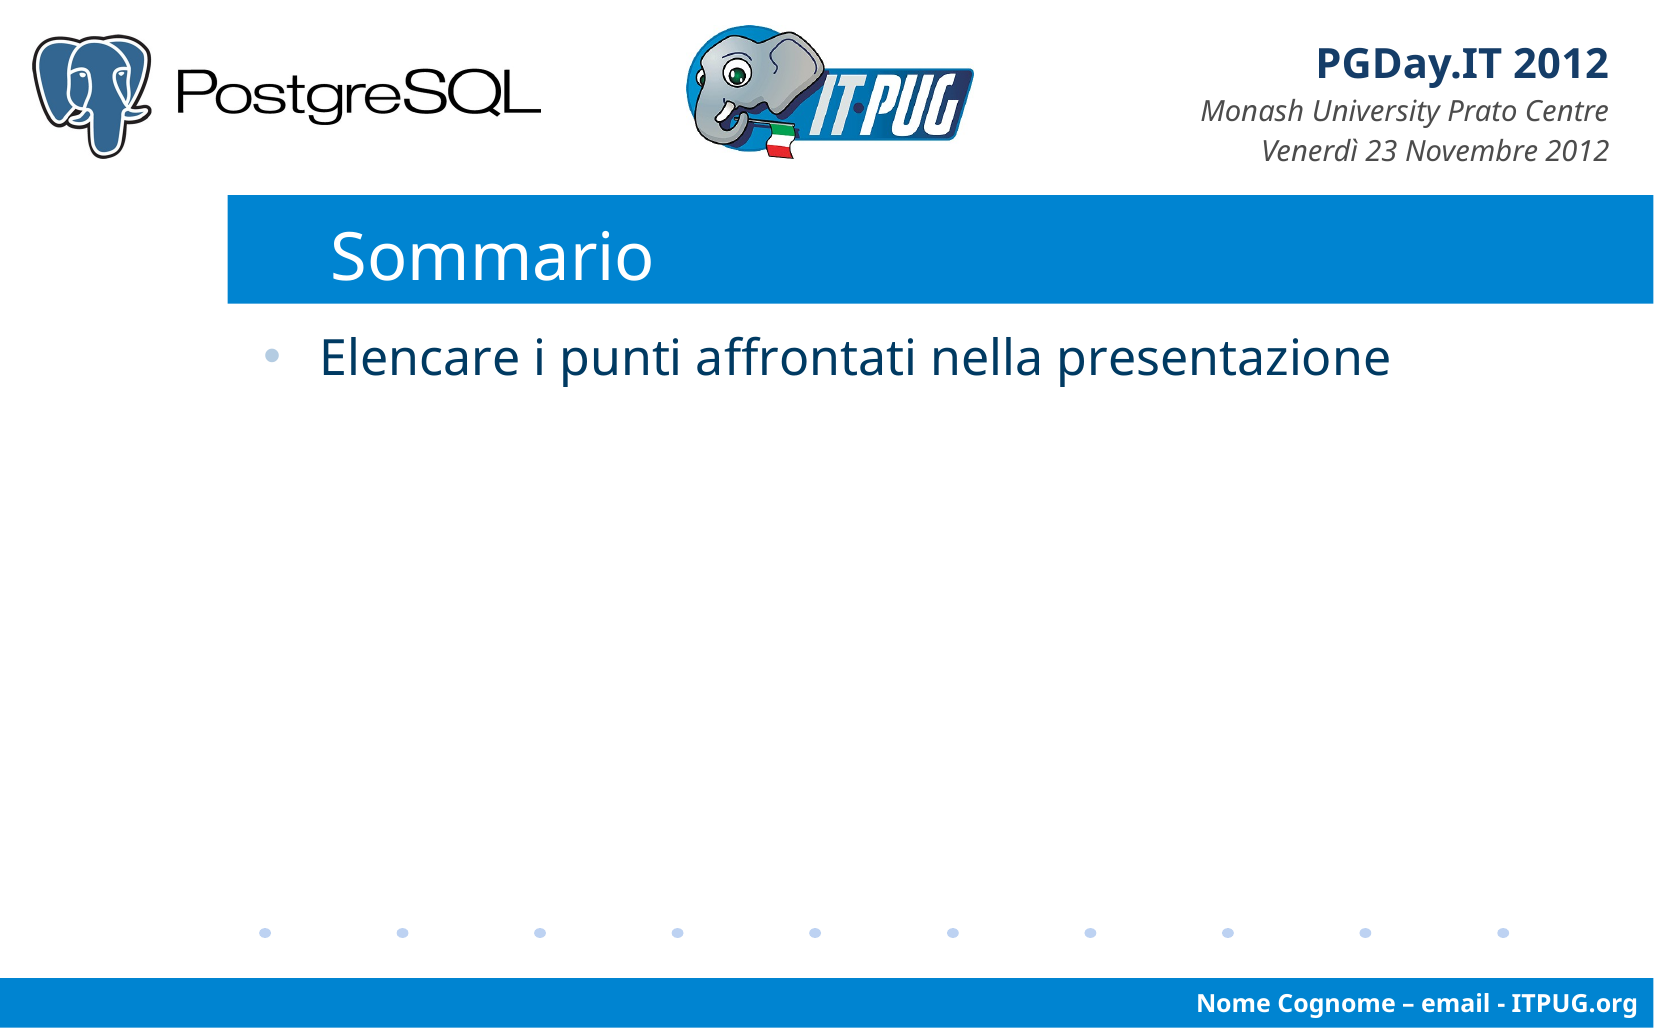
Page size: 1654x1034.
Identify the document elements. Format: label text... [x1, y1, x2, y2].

list Elencare i punti affrontati nella presentazione [263, 321, 1626, 974]
title Sommario [330, 206, 1654, 304]
picture [686, 25, 974, 159]
picture [686, 25, 744, 83]
picture [32, 34, 541, 159]
